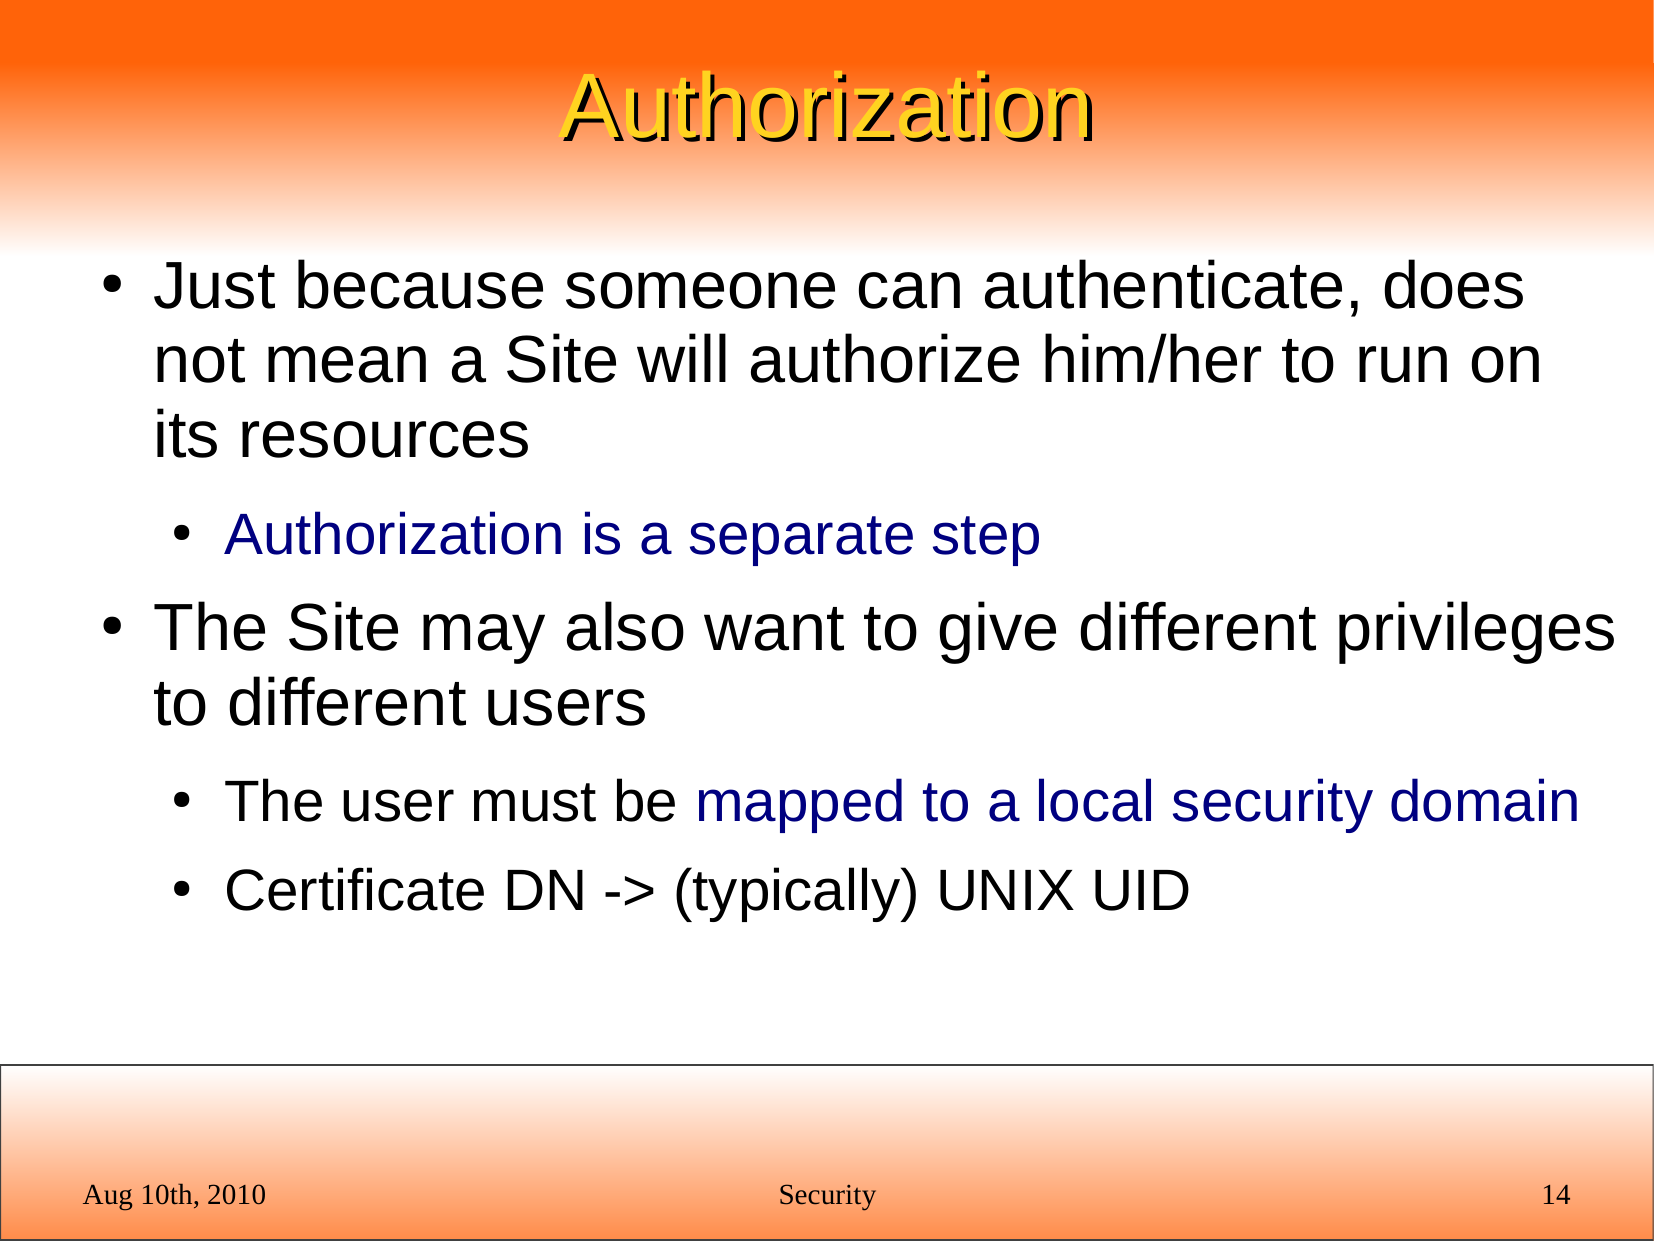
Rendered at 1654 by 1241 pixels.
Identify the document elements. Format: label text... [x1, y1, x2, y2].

title Authorization [82, 2, 1571, 210]
list Just because someone can authenticate, does not mean a Site will authorize him/her to run on its resources Authorization is a separate step The Site may also want to give different privileges to different users The user must be mapped to a local security domain Certificate DN -> (typically) UNIX UID [82, 247, 1620, 1109]
